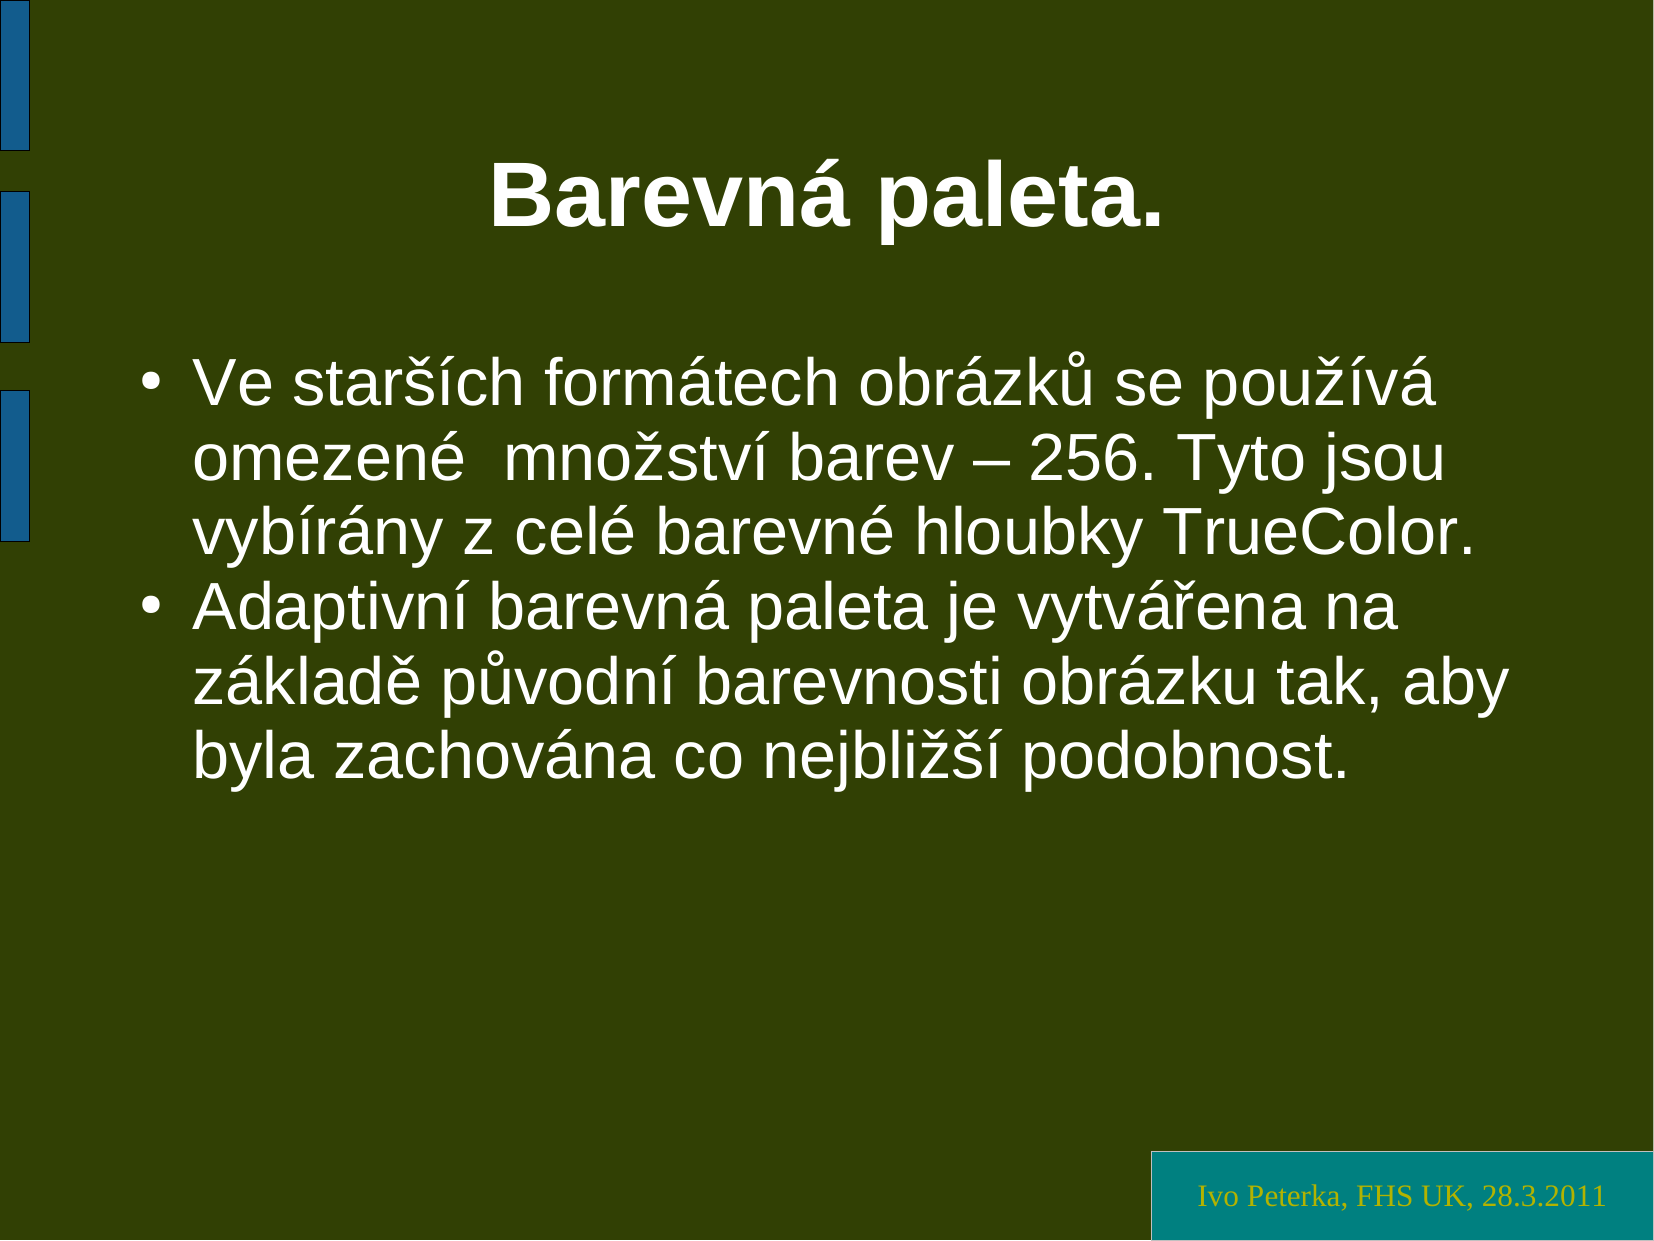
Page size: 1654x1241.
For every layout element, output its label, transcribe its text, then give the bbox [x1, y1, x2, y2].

title Barevná paleta. [121, 98, 1534, 291]
list Ve starších formátech obrázků se používá omezené množství barev – 256. Tyto jsou vybírány z celé barevné hloubky TrueColor. Adaptivní barevná paleta je vytvářena na základě původní barevnosti obrázku tak, aby byla zachována co nejbližší podobnost. [121, 344, 1534, 1112]
